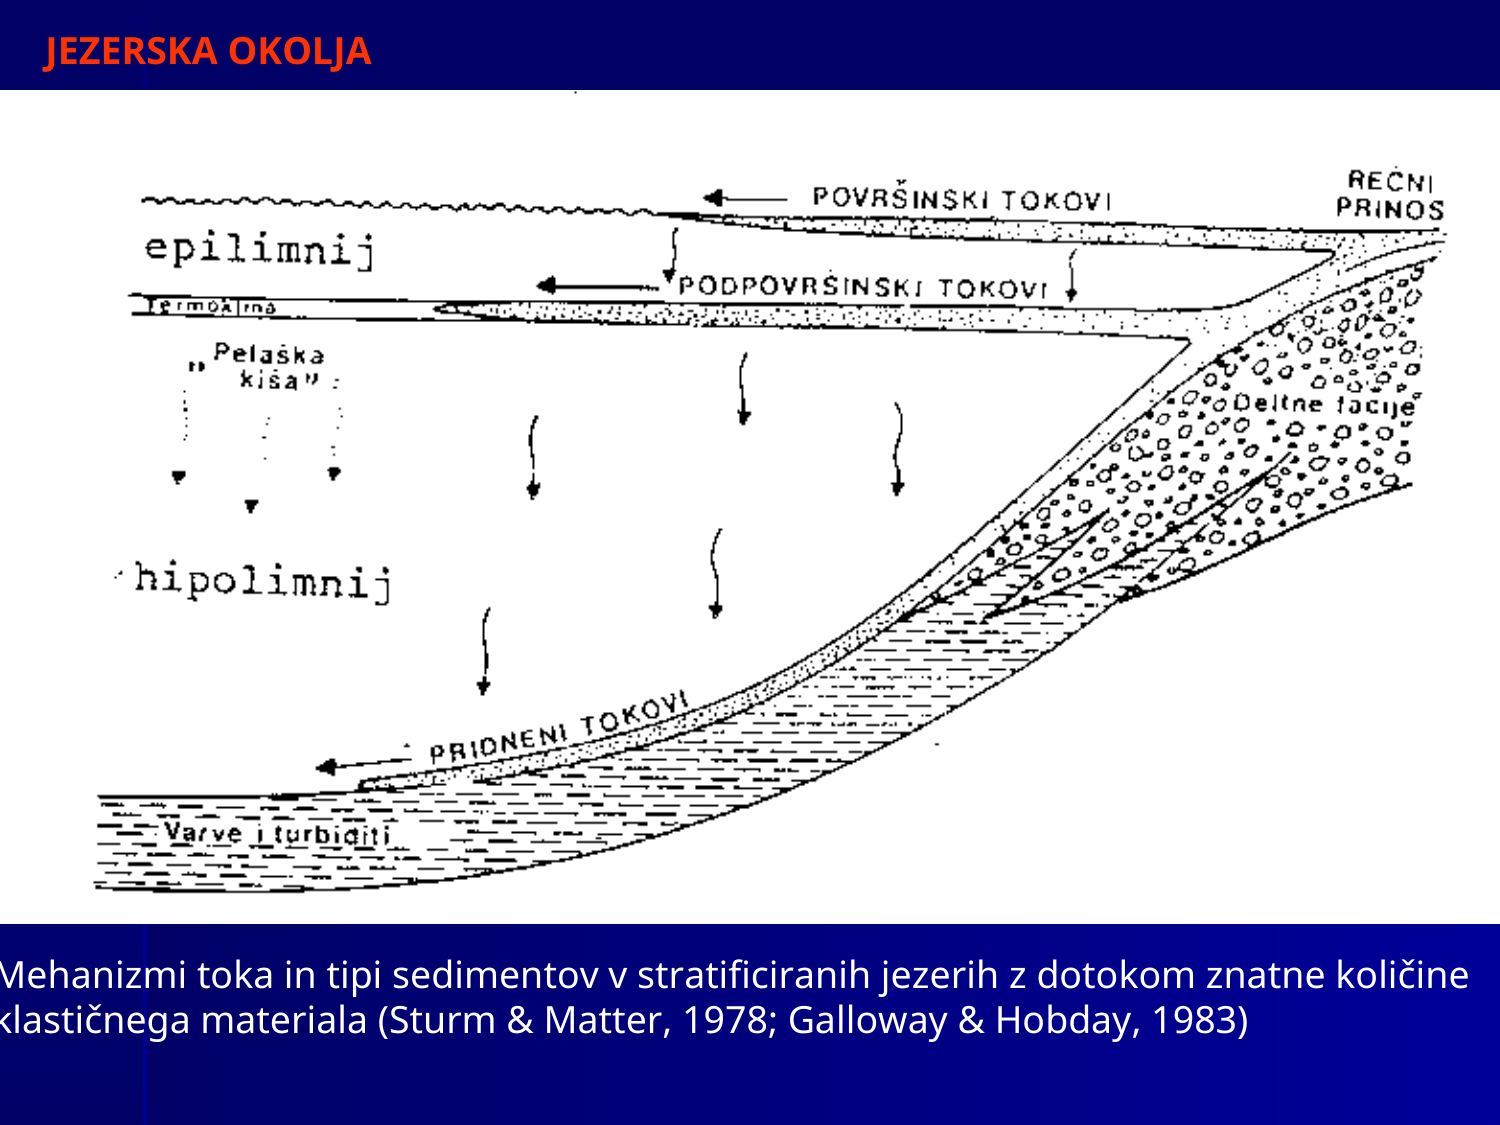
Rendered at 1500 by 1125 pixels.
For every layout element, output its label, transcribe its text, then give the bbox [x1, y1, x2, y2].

text_box Mehanizmi toka in tipi sedimentov v stratificiranih jezerih z dotokom znatne količine klastičnega materiala (Sturm & Matter, 1978; Galloway & Hobday, 1983) [0, 942, 1487, 1049]
text_box JEZERSKA OKOLJA [30, 18, 388, 80]
picture [0, 90, 1500, 924]
